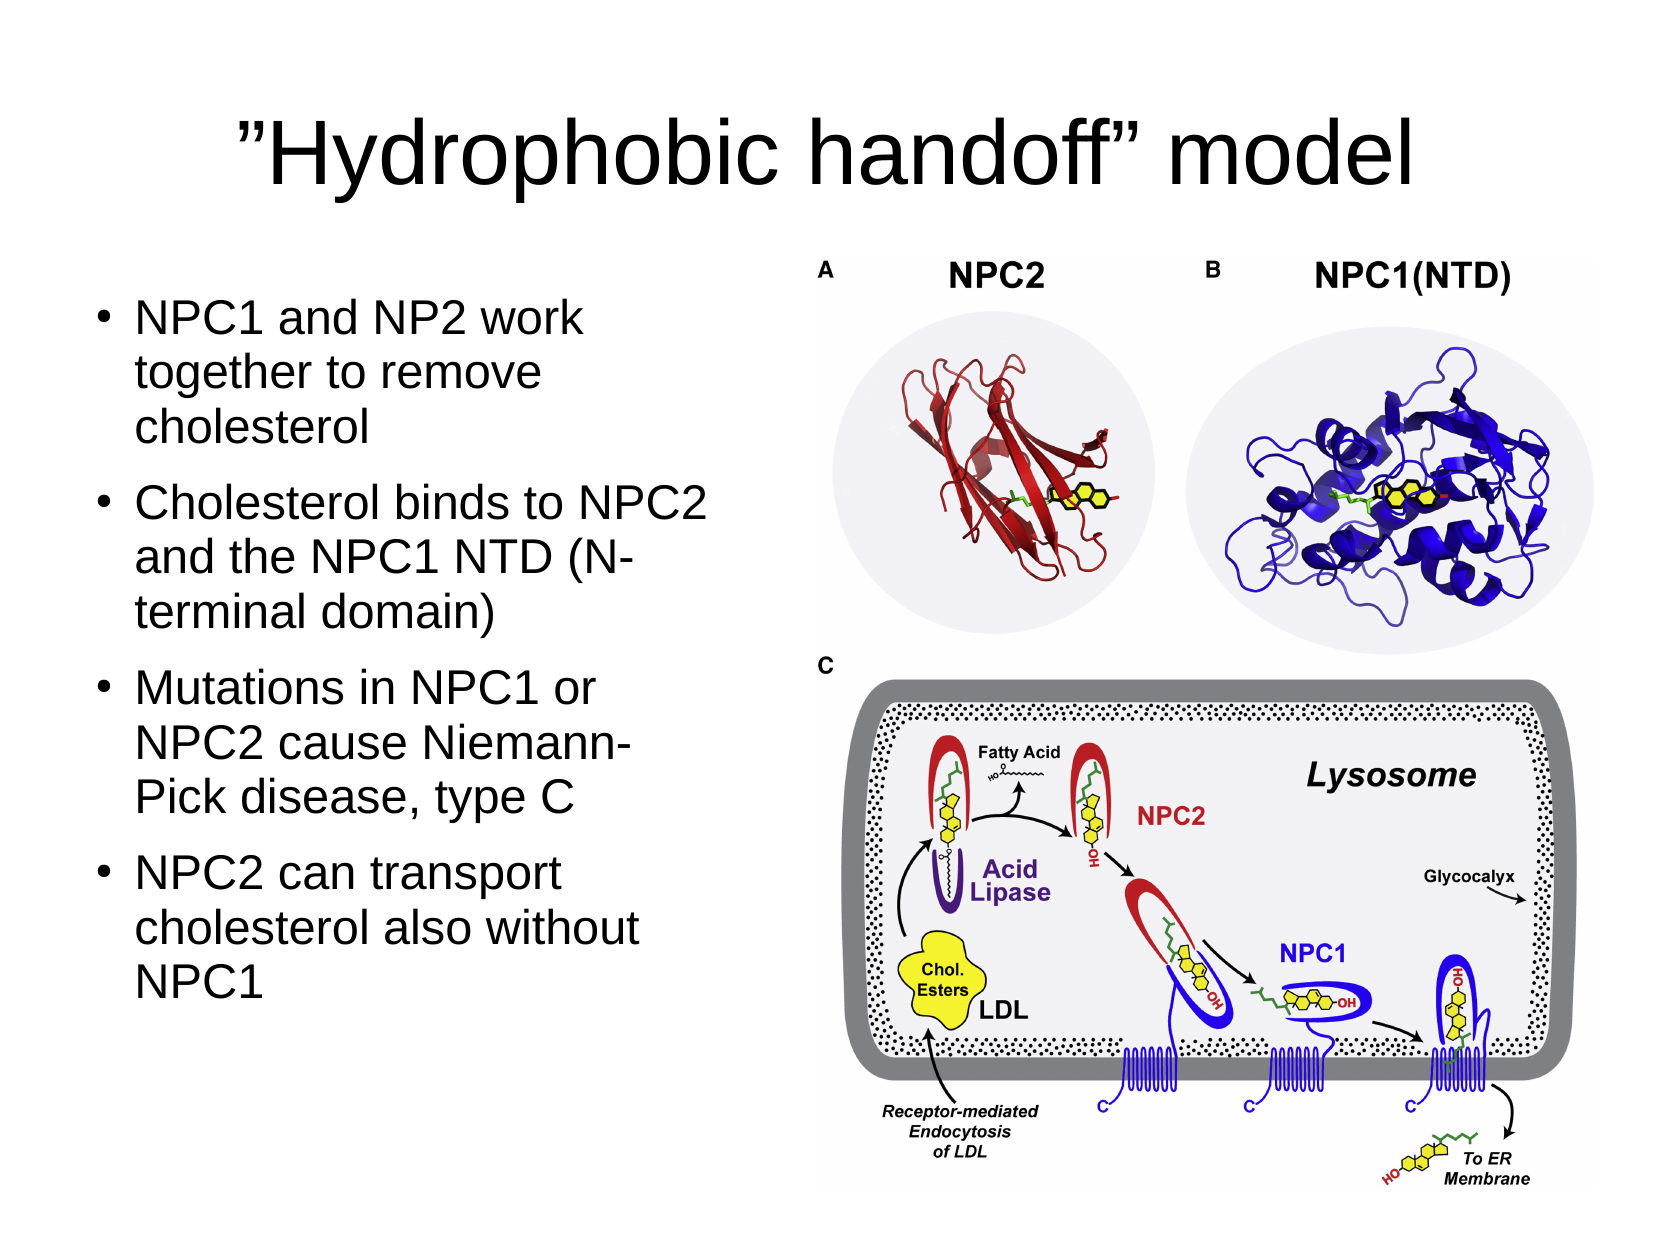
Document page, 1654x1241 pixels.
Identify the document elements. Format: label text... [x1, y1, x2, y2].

title ”Hydrophobic handoff” model [82, 49, 1571, 257]
list NPC1 and NP2 work together to remove cholesterol Cholesterol binds to NPC2 and the NPC1 NTD (N-terminal domain) Mutations in NPC1 or NPC2 cause Niemann-Pick disease, type C NPC2 can transport cholesterol also without NPC1 [82, 290, 721, 1010]
picture [816, 259, 1595, 1187]
